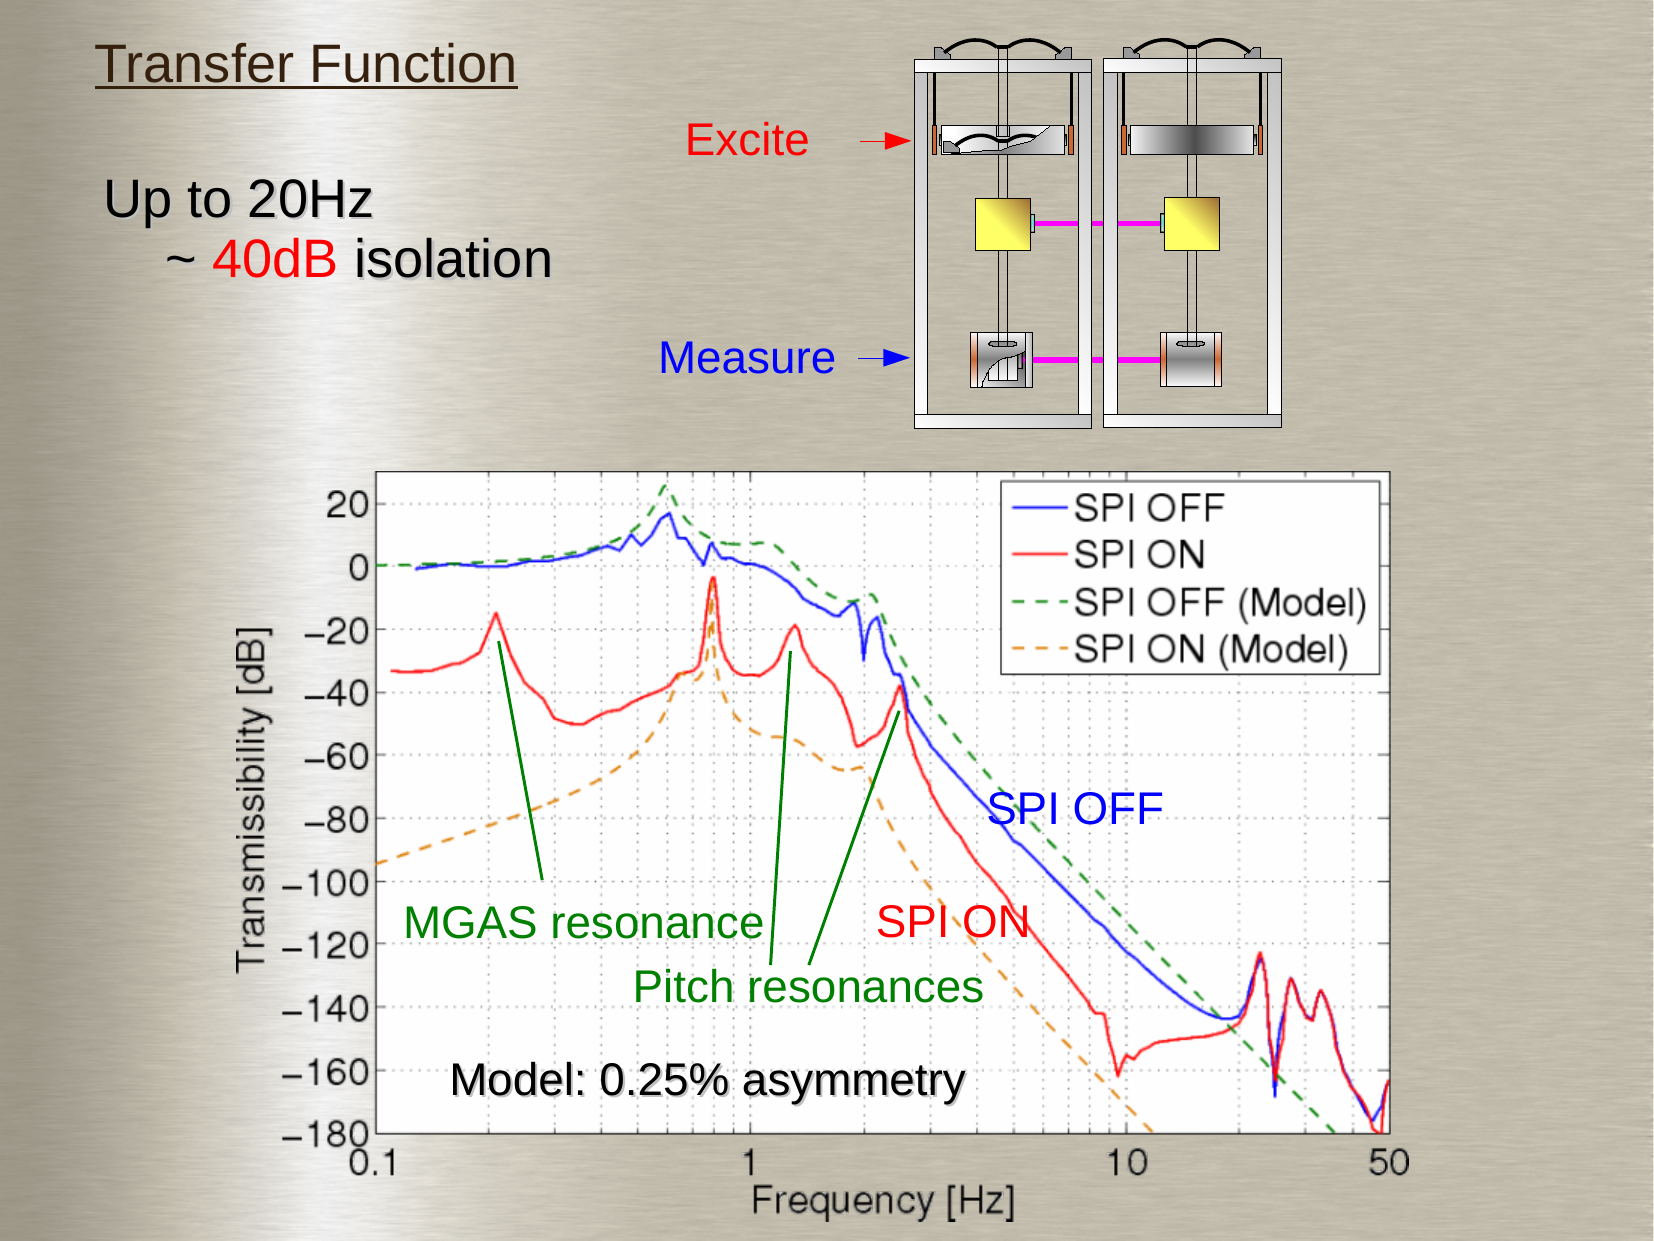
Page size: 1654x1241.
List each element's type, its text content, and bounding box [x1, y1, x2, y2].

text_box Transfer Function [79, 26, 526, 102]
picture [0, 0, 1654, 1241]
text_box [1068, 125, 1074, 155]
text_box Measure [643, 325, 849, 392]
text_box [975, 198, 1035, 251]
text_box [1128, 125, 1257, 155]
text_box Up to 20Hz ~ 40dB isolation [75, 160, 560, 297]
text_box [932, 125, 937, 155]
text_box [1160, 332, 1222, 387]
text_box [999, 126, 1007, 136]
text_box Excite [670, 106, 823, 173]
text_box Model: 0.25% asymmetry [434, 1046, 972, 1113]
text_box MGAS resonance [388, 889, 773, 956]
text_box [999, 59, 1007, 73]
text_box [970, 332, 1033, 388]
text_box [1103, 47, 1282, 428]
text_box [1258, 125, 1263, 155]
text_box Pitch resonances [617, 953, 993, 1020]
text_box SPI OFF [971, 775, 1176, 842]
text_box [914, 47, 1092, 429]
text_box [1121, 125, 1127, 155]
text_box [1160, 197, 1220, 251]
text_box SPI ON [861, 889, 1043, 956]
text_box [939, 126, 1067, 154]
text_box [1188, 58, 1196, 73]
